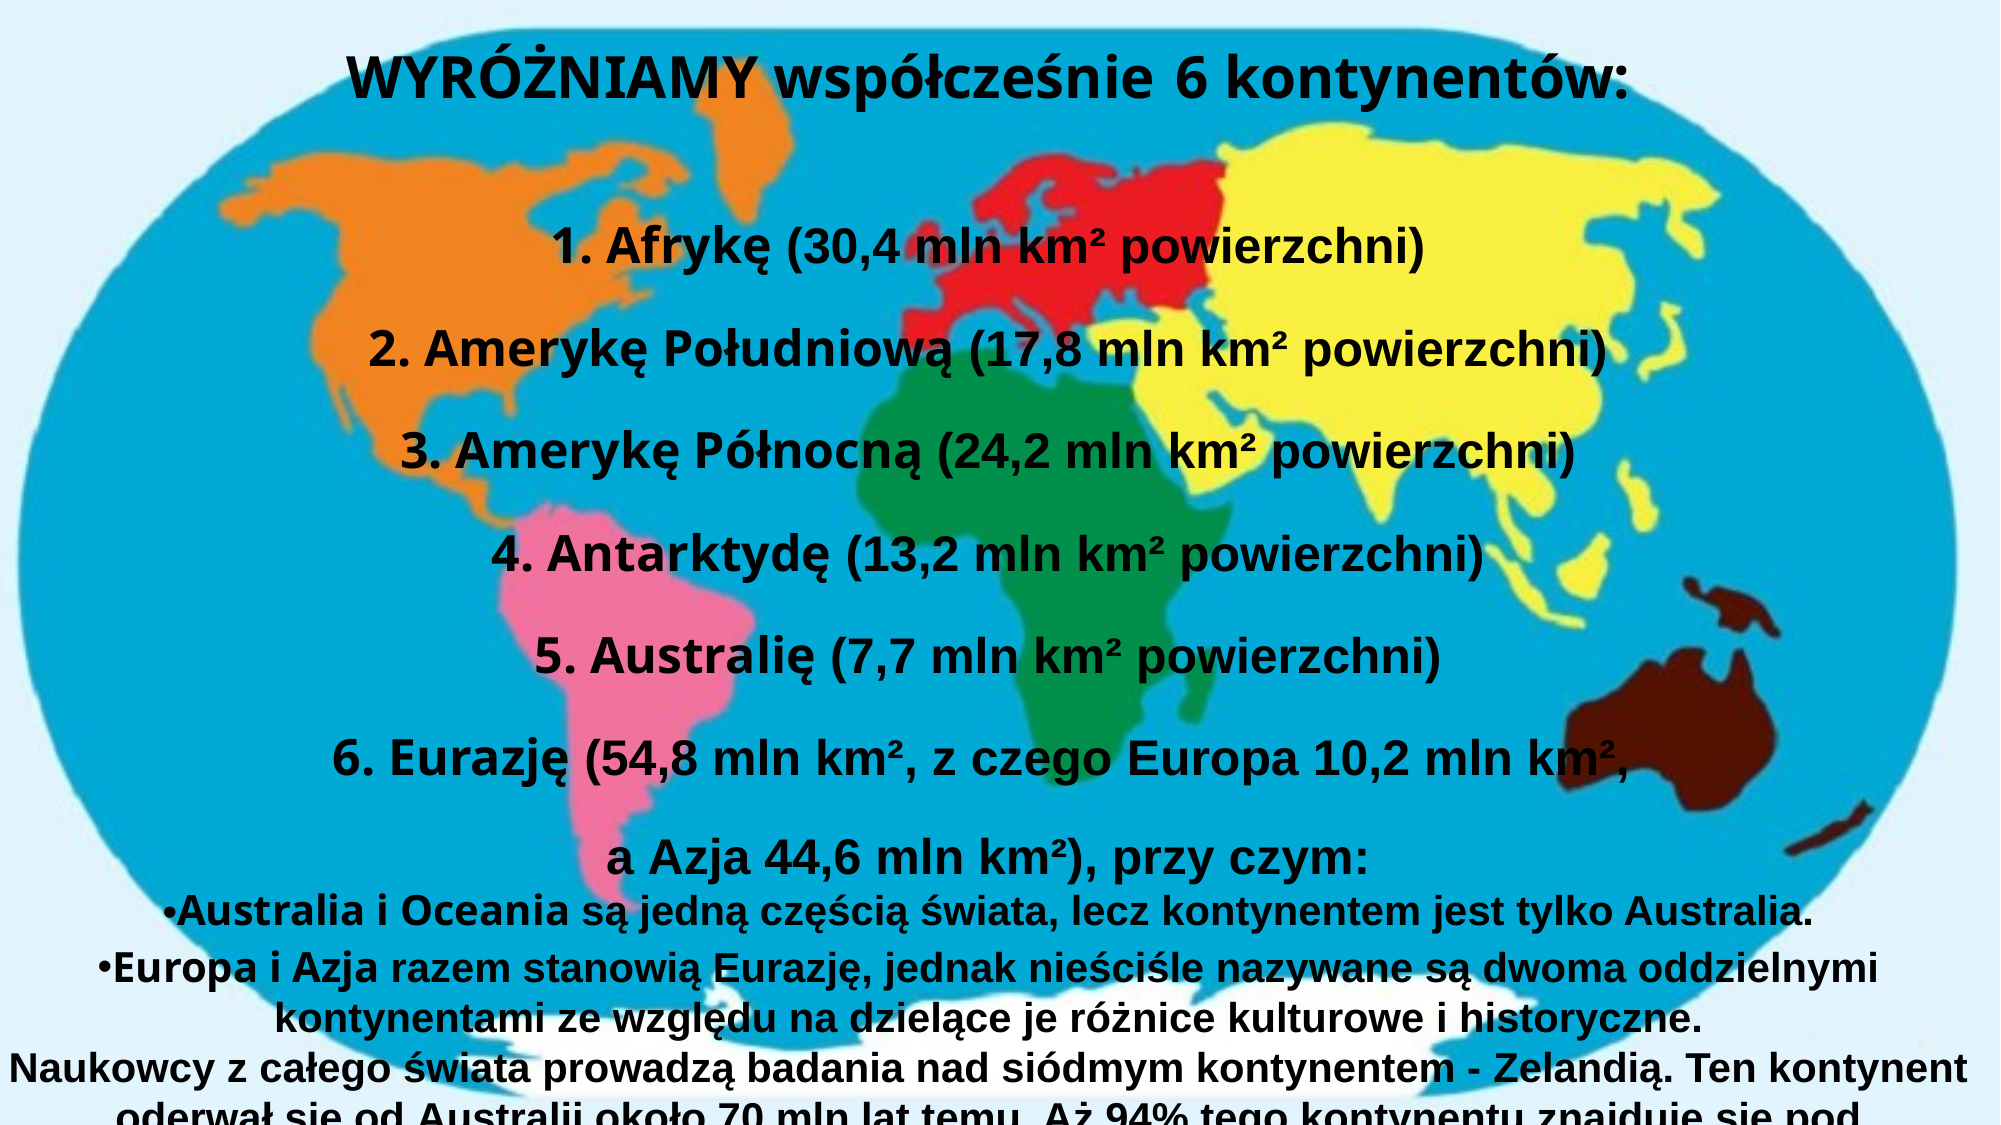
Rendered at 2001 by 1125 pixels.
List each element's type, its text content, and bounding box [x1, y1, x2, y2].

picture [0, 0, 2000, 32]
text_box WYRÓŻNIAMY współcześnie 6 kontynentów: 1. Afrykę (30,4 mln km² powierzchni) 2. Amerykę Południową (17,8 mln km² powierzchni) 3. Amerykę Północną (24,2 mln km² powierzchni) 4. Antarktydę (13,2 mln km² powierzchni) 5. Australię (7,7 mln km² powierzchni) 6. Eurazję (54,8 mln km², z czego Europa 10,2 mln km², a Azja 44,6 mln km²), przy czym: Australia i Oceania są jedną częścią świata, lecz kontynentem jest tylko Australia. Europa i Azja razem stanowią Eurazję, jednak nieściśle nazywane są dwoma oddzielnymi kontynentami ze względu na dzielące je różnice kulturowe i historyczne. Naukowcy z całego świata prowadzą badania nad siódmym kontynentem - Zelandią. Ten kontynent oderwał się od Australii około 70 mln lat temu. Aż 94% tego kontynentu znajduje się pod powierzchnią wody, a pozostałe 6% to Nowa Zelandia i okoliczne wyspy. [0, 32, 2000, 1125]
